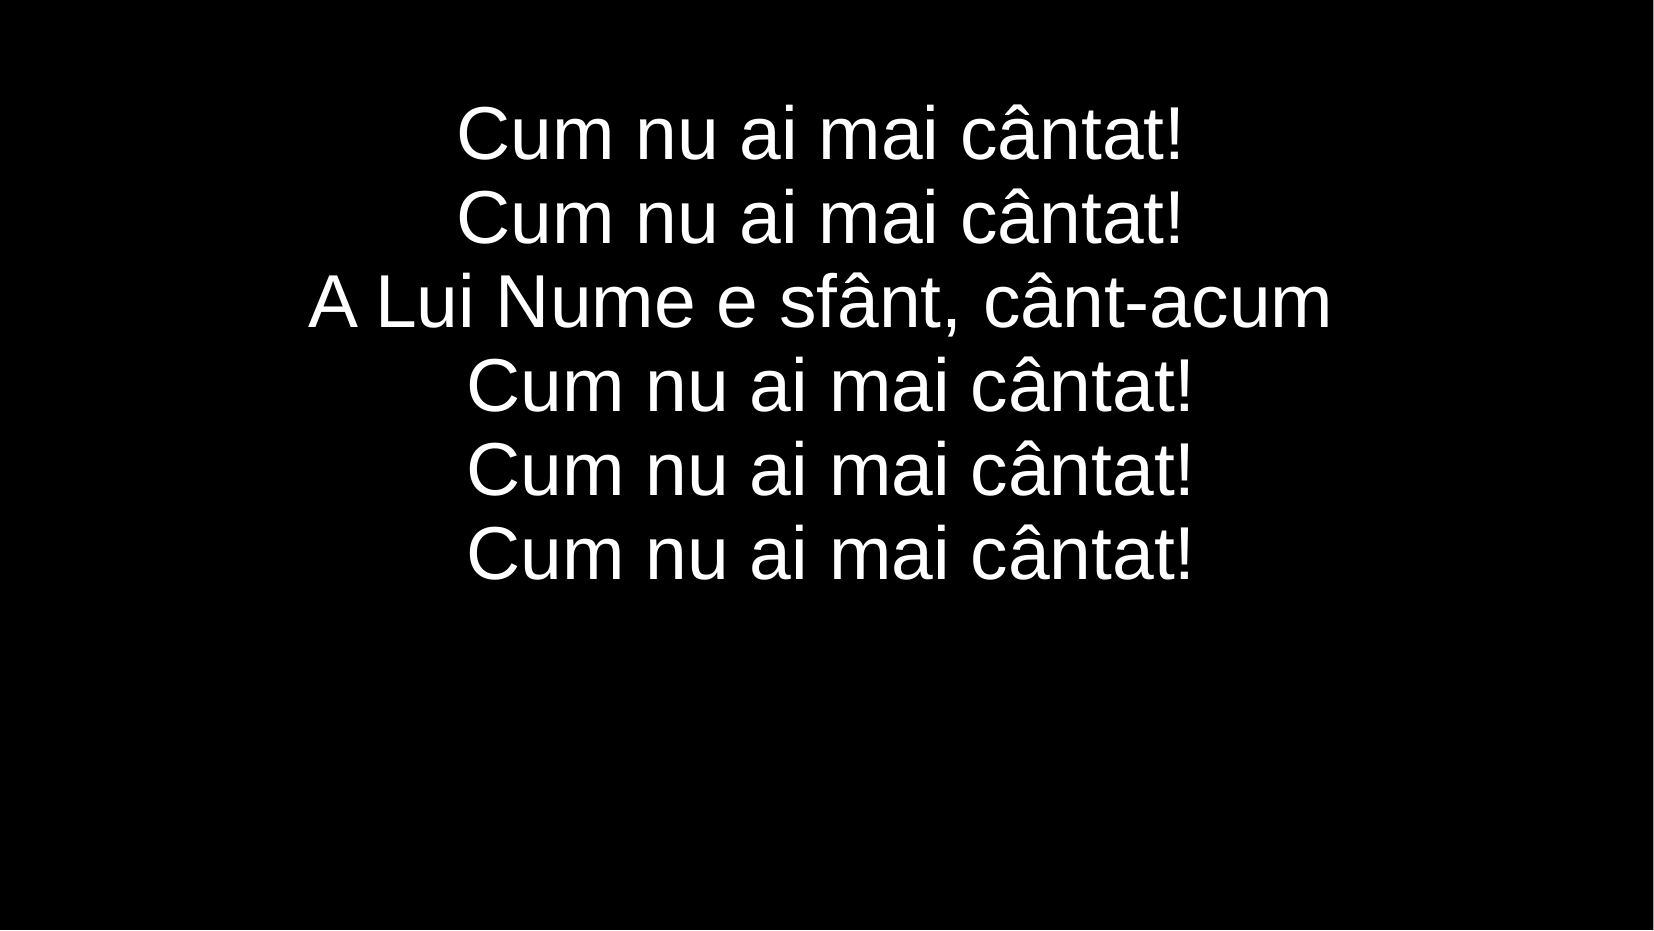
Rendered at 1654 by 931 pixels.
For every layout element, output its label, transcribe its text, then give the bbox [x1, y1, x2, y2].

subtitle Cum nu ai mai cântat! Cum nu ai mai cântat! A Lui Nume e sfânt, cânt-acum Cum nu ai mai cântat! Cum nu ai mai cântat! Cum nu ai mai cântat! [87, 91, 1576, 764]
